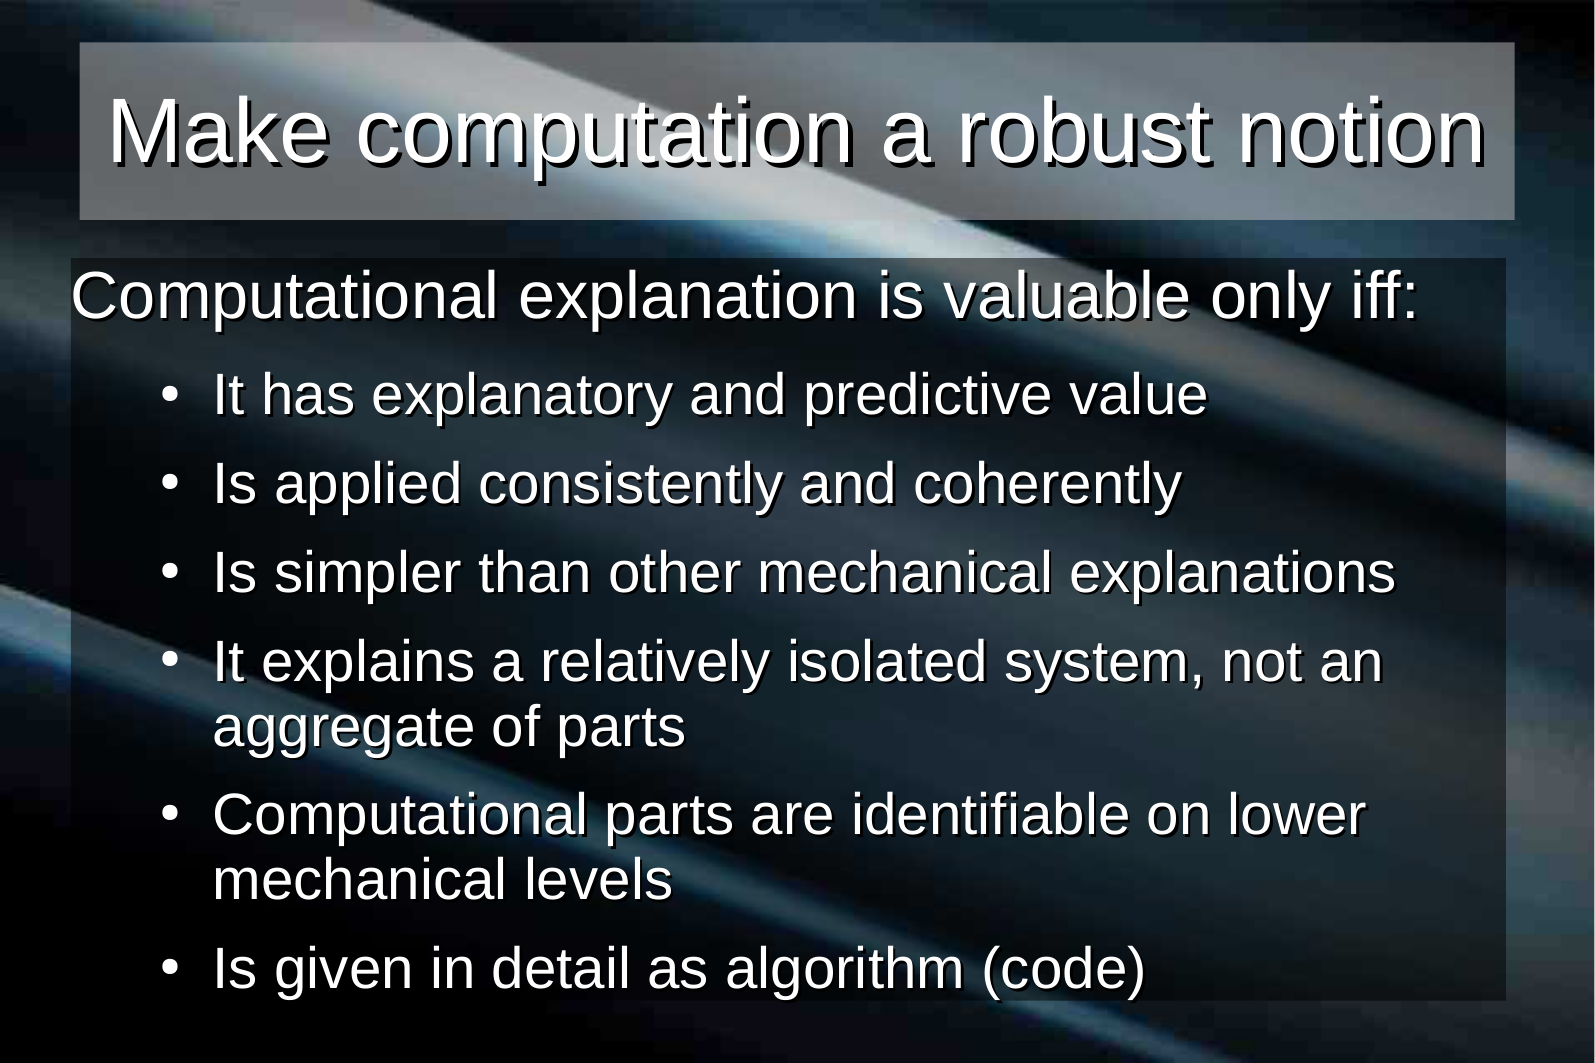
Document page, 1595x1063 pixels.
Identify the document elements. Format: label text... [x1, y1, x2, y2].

picture [0, 0, 1595, 1063]
list Computational explanation is valuable only iff: It has explanatory and predictive value Is applied consistently and coherently Is simpler than other mechanical explanations It explains a relatively isolated system, not an aggregate of parts Computational parts are identifiable on lower mechanical levels Is given in detail as algorithm (code) [70, 258, 1506, 999]
title Make computation a robust notion [79, 42, 1515, 220]
